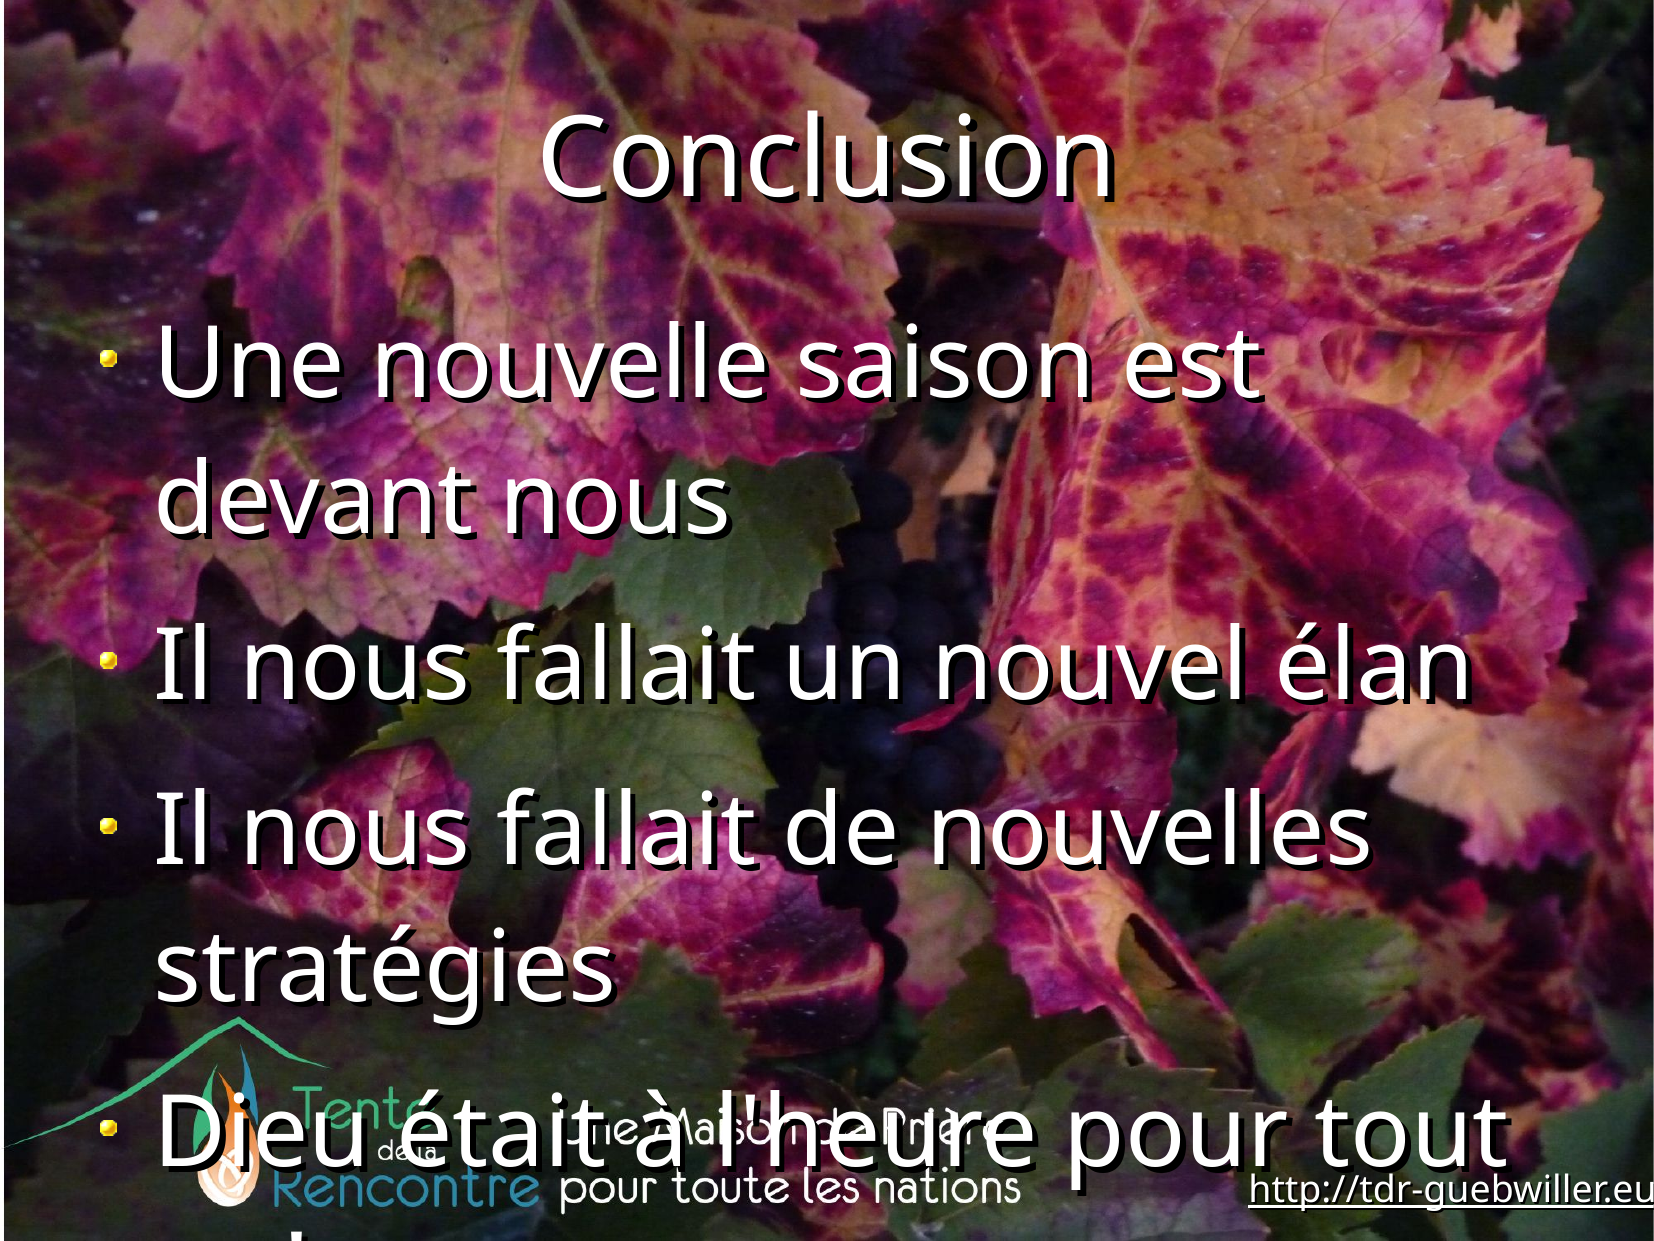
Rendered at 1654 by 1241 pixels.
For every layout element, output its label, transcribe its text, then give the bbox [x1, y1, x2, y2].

picture [1430, 1186, 1440, 1200]
picture [0, 0, 1654, 1241]
picture [1306, 1186, 1316, 1200]
list Une nouvelle saison est devant nous Il nous fallait un nouvel élan Il nous fallait de nouvelles stratégies Dieu était à l'heure pour tout ça ! [82, 290, 1571, 1109]
title Conclusion [82, 49, 1571, 257]
